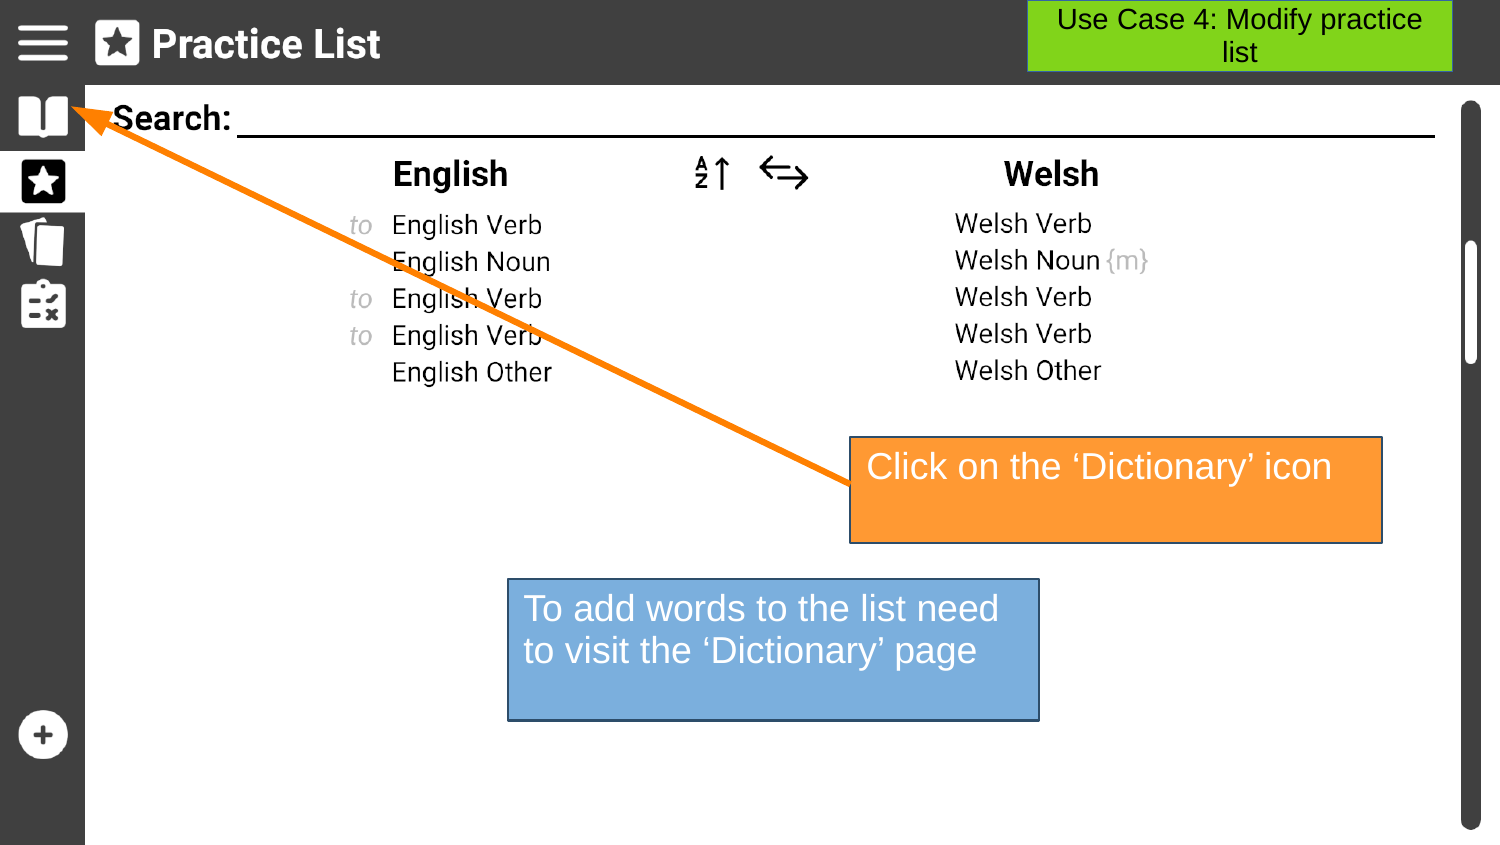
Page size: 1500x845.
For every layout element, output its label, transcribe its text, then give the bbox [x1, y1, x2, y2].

picture [0, 0, 1500, 845]
text_box To add words to the list need to visit the ‘Dictionary’ page [507, 578, 1040, 721]
text_box Use Case 4: Modify practice list [1027, 0, 1453, 72]
text_box Click on the ‘Dictionary’ icon [850, 437, 1383, 544]
